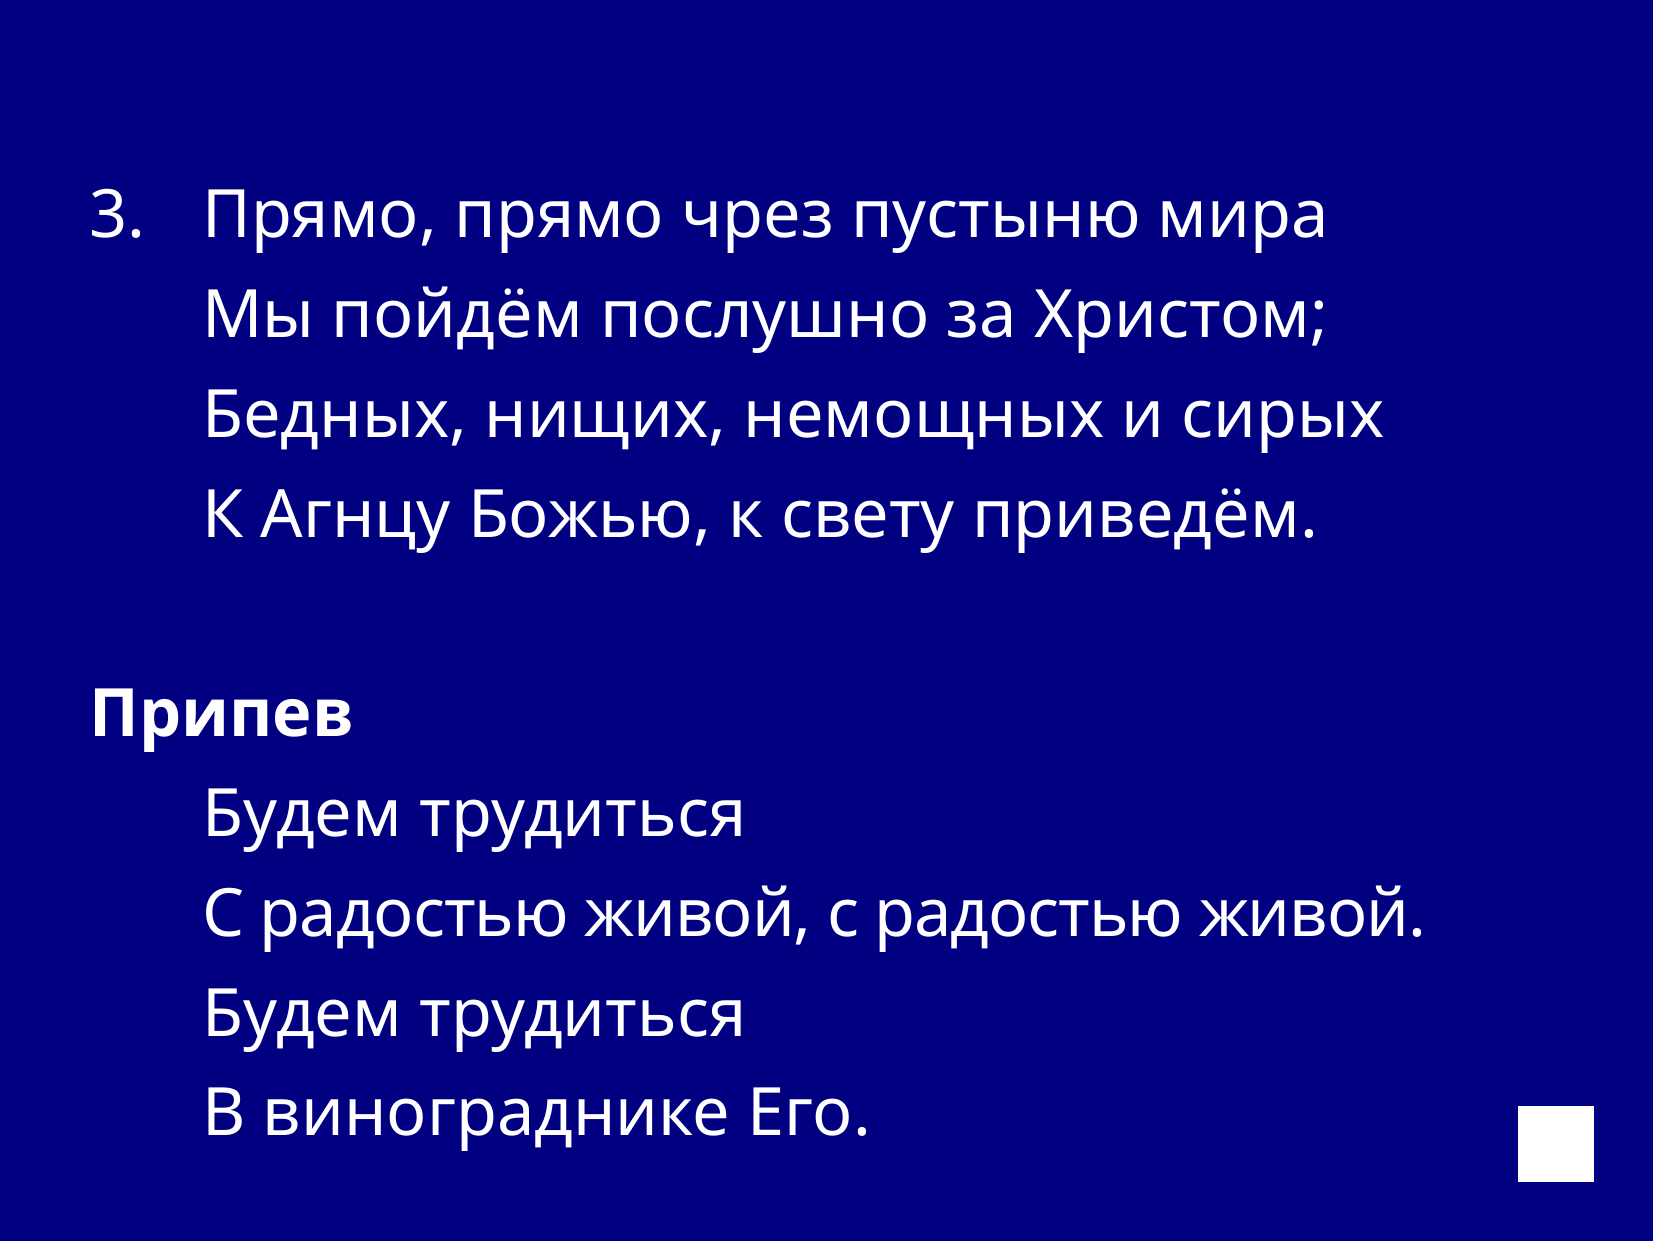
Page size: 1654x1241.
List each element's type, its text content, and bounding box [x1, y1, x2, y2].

text_box 3. Прямо, прямо чрез пустыню мира Мы пойдём послушно за Христом; Бедных, нищих, немощных и сирых К Агнцу Божью, к свету приведём. Припев Будем трудиться С радостью живой, с радостью живой. Будем трудиться В винограднике Его. [75, 150, 1576, 1163]
text_box [1518, 1106, 1594, 1182]
